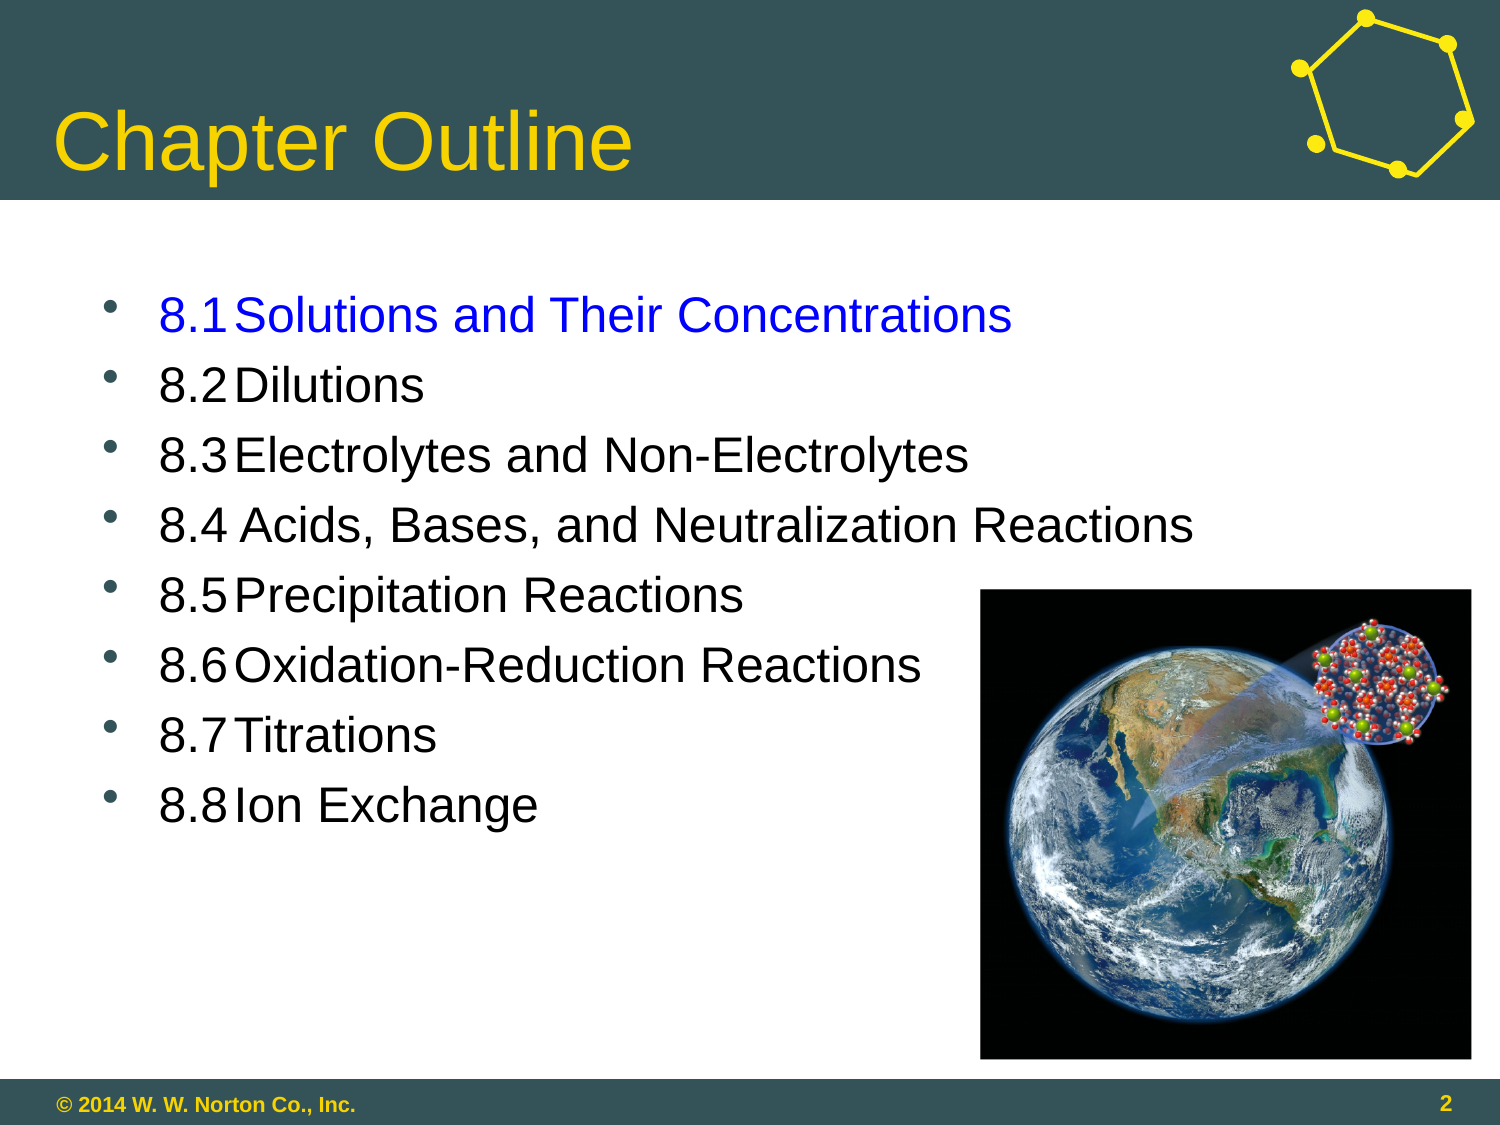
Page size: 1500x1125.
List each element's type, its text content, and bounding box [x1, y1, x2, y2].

picture [976, 585, 1475, 1063]
title Chapter Outline [37, 0, 1118, 175]
slide_number <number> [1408, 1085, 1468, 1120]
list 8.1 Solutions and Their Concentrations 8.2 Dilutions 8.3 Electrolytes and Non-Electrolytes 8.4 Acids, Bases, and Neutralization Reactions 8.5 Precipitation Reactions 8.6 Oxidation-Reduction Reactions 8.7 Titrations 8.8 Ion Exchange [87, 275, 1363, 1000]
